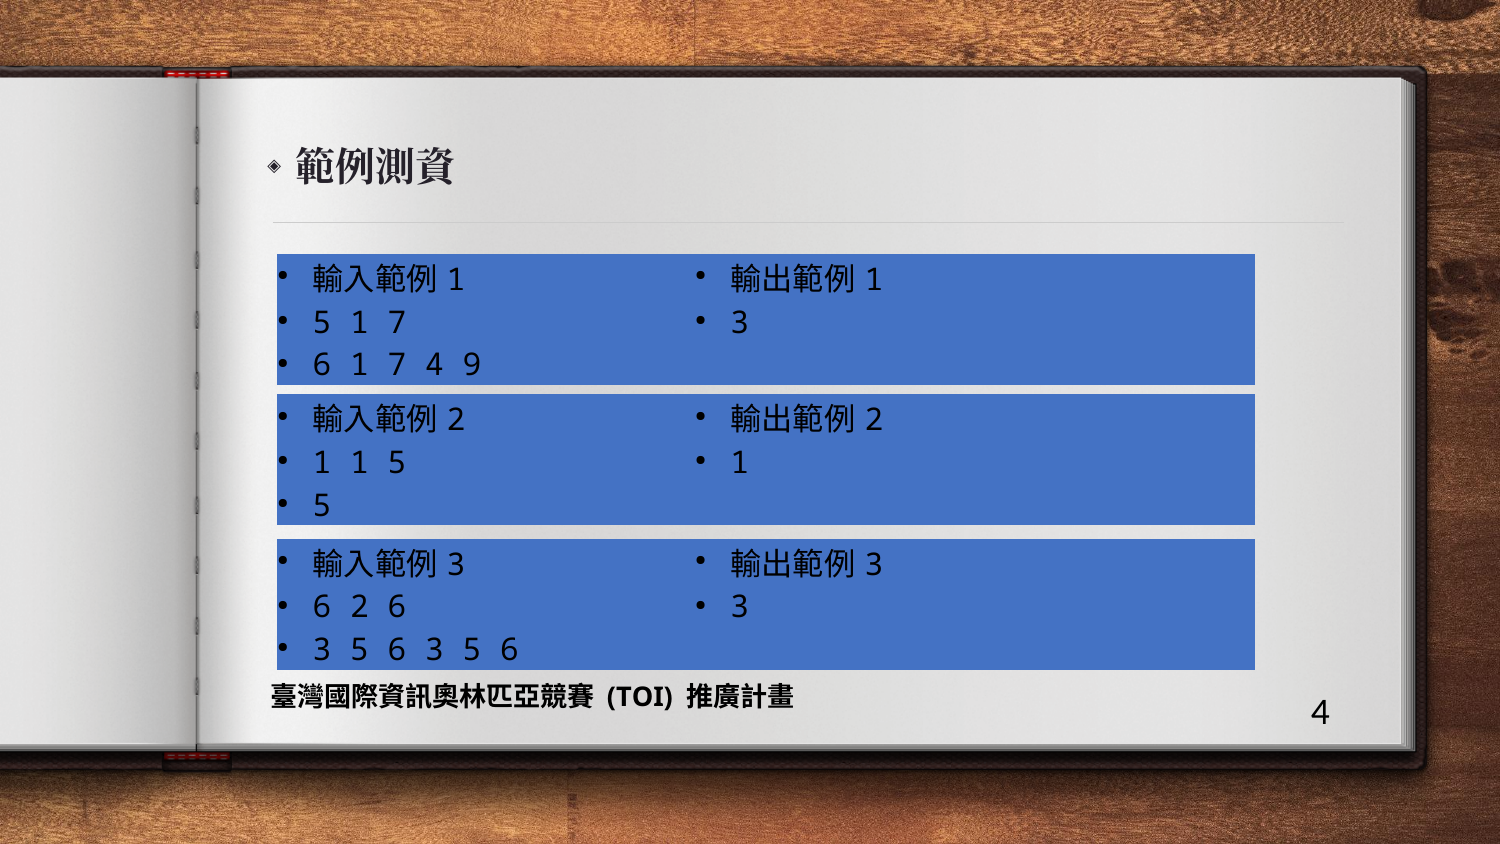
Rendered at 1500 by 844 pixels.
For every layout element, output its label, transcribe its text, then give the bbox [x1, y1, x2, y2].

table_header 輸出範例3 3 [695, 539, 1255, 670]
text_box [1295, 672, 1386, 737]
table_header 輸入範例2 1 1 5 5 [277, 394, 695, 525]
table_header 輸出範例2 1 [695, 394, 1255, 525]
table_header 輸入範例3 6 2 6 3 5 6 3 5 6 [277, 539, 695, 670]
table_header 輸入範例1 5 1 7 6 1 7 4 9 [277, 254, 695, 385]
list 範例測資 [252, 126, 1194, 205]
table_header 輸出範例1 3 [695, 254, 1255, 385]
